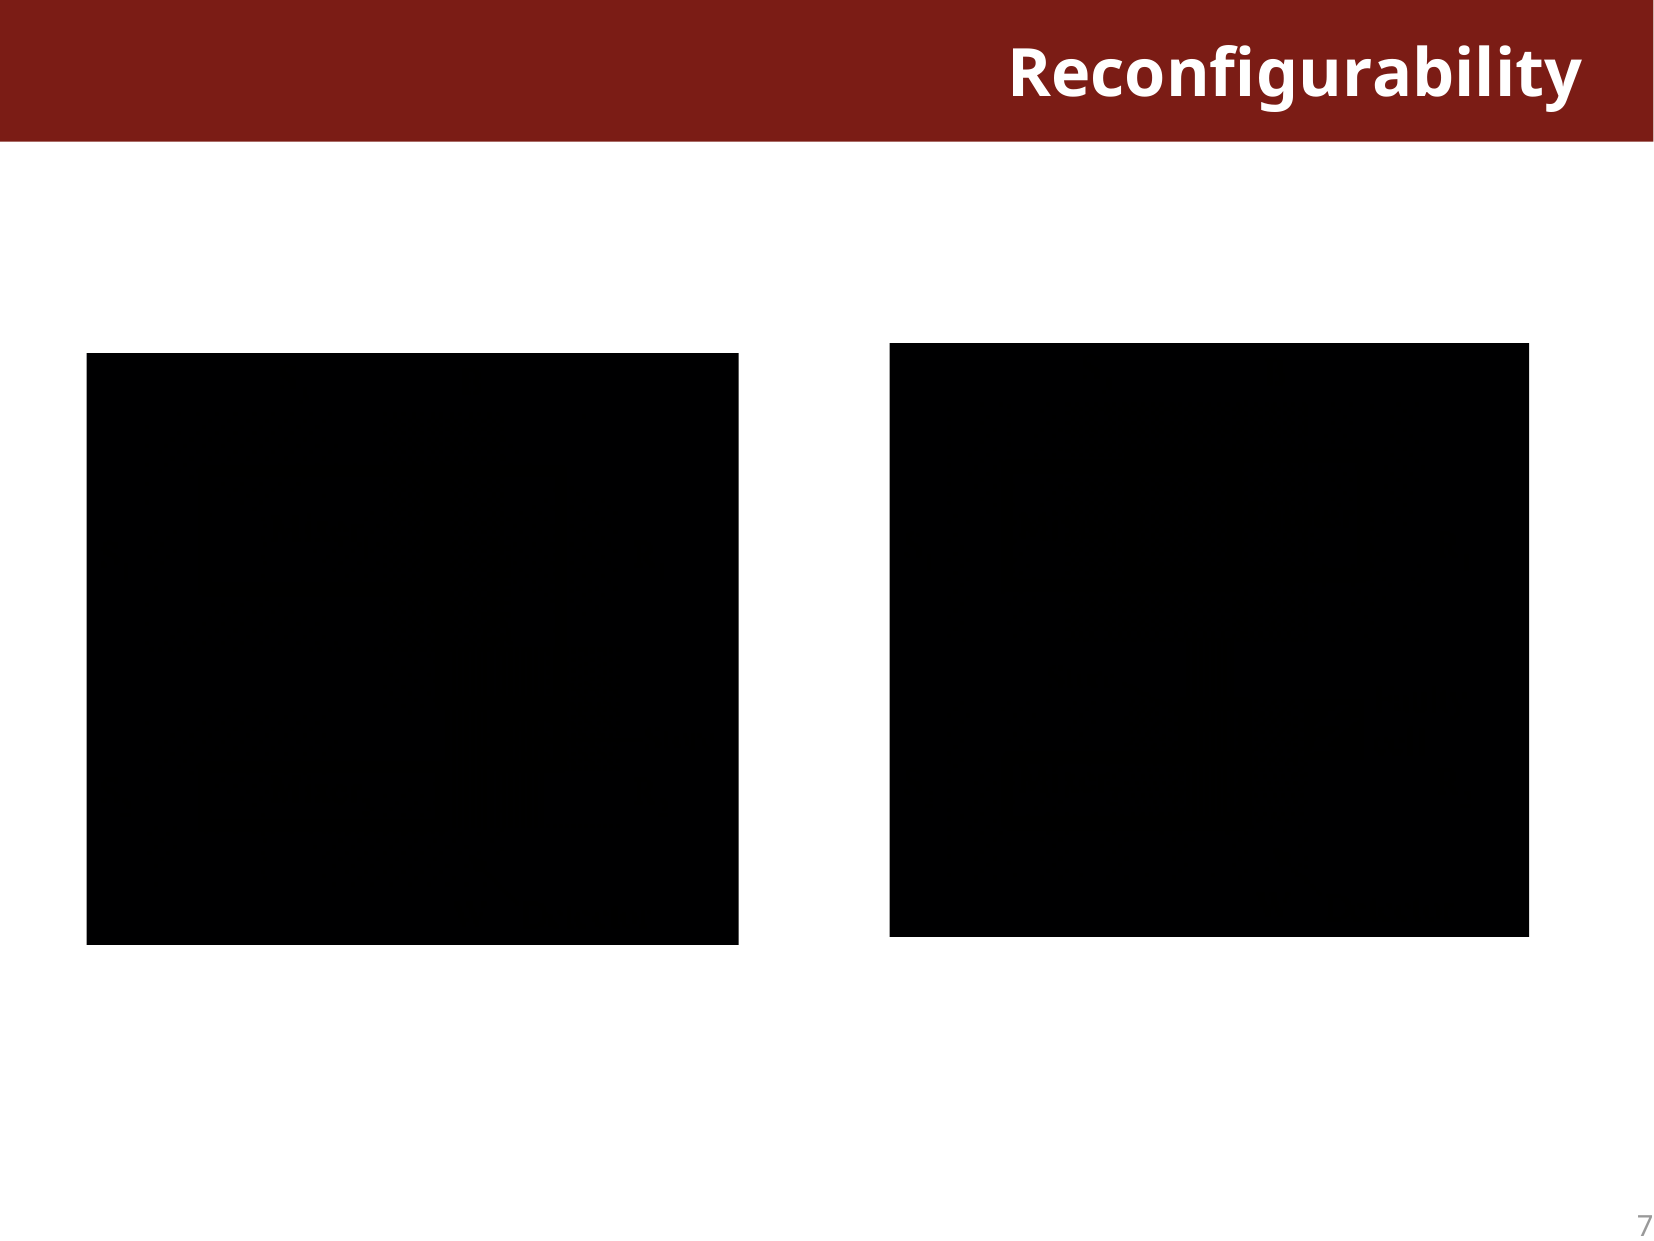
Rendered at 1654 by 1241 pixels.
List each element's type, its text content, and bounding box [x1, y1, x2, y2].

picture [889, 343, 1530, 937]
list [70, 206, 1583, 1143]
picture [86, 353, 739, 945]
title Reconfigurability [0, 7, 1583, 135]
